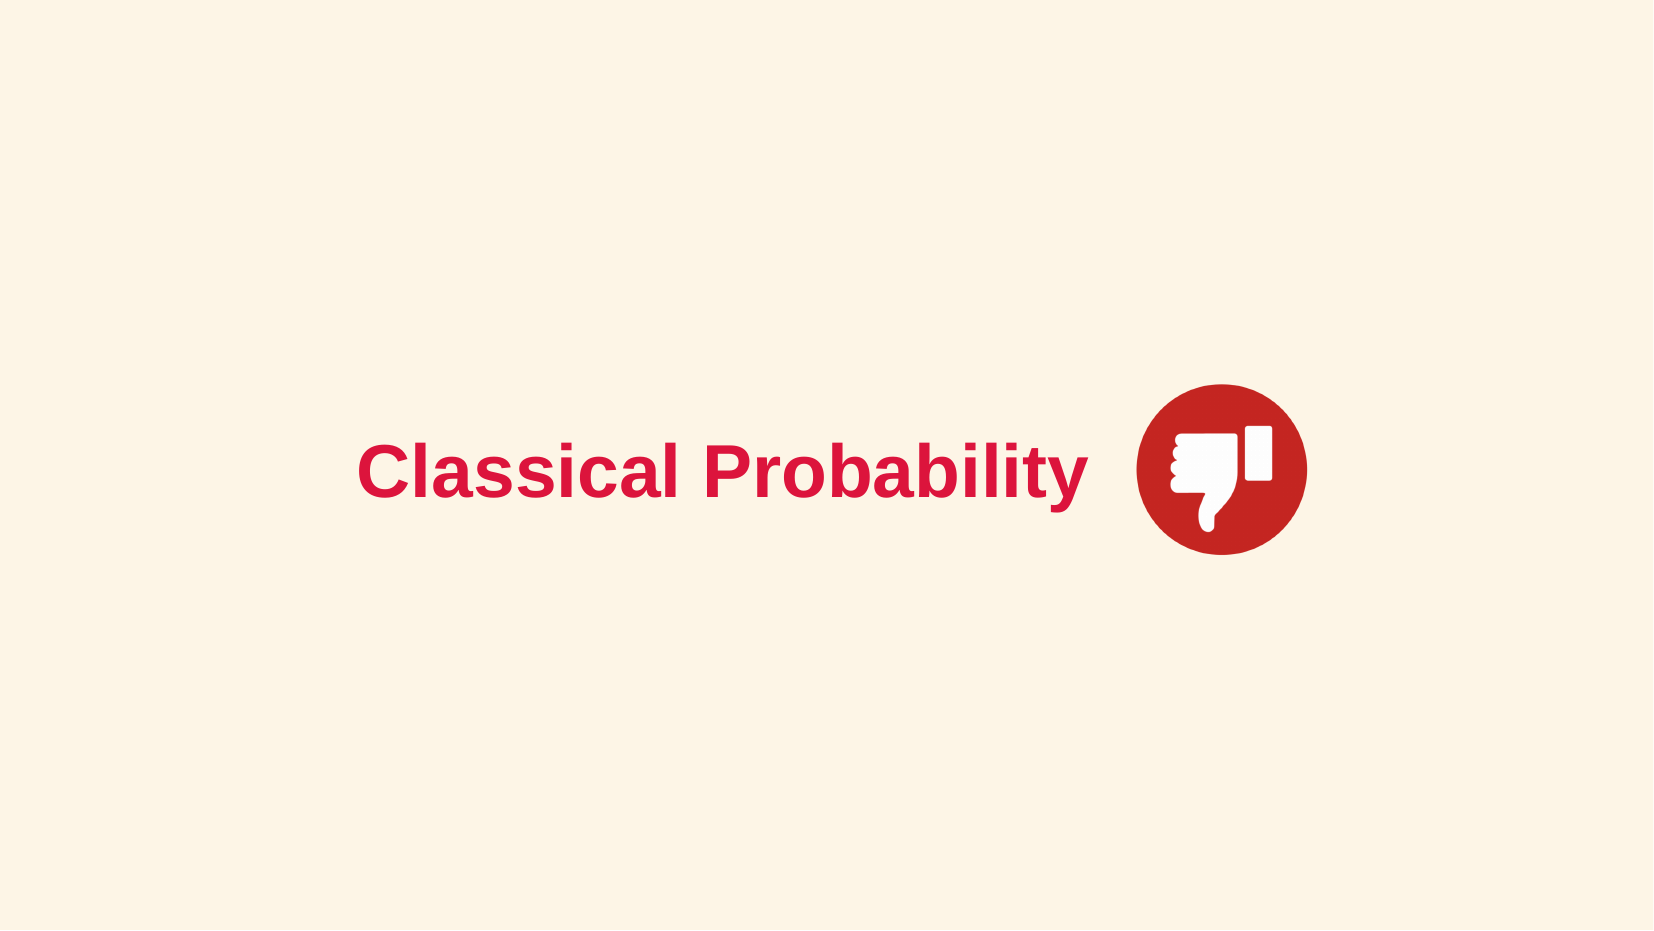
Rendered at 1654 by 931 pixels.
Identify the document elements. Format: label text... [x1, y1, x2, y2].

picture [1124, 371, 1312, 559]
text_box Classical Probability [341, 421, 1106, 521]
